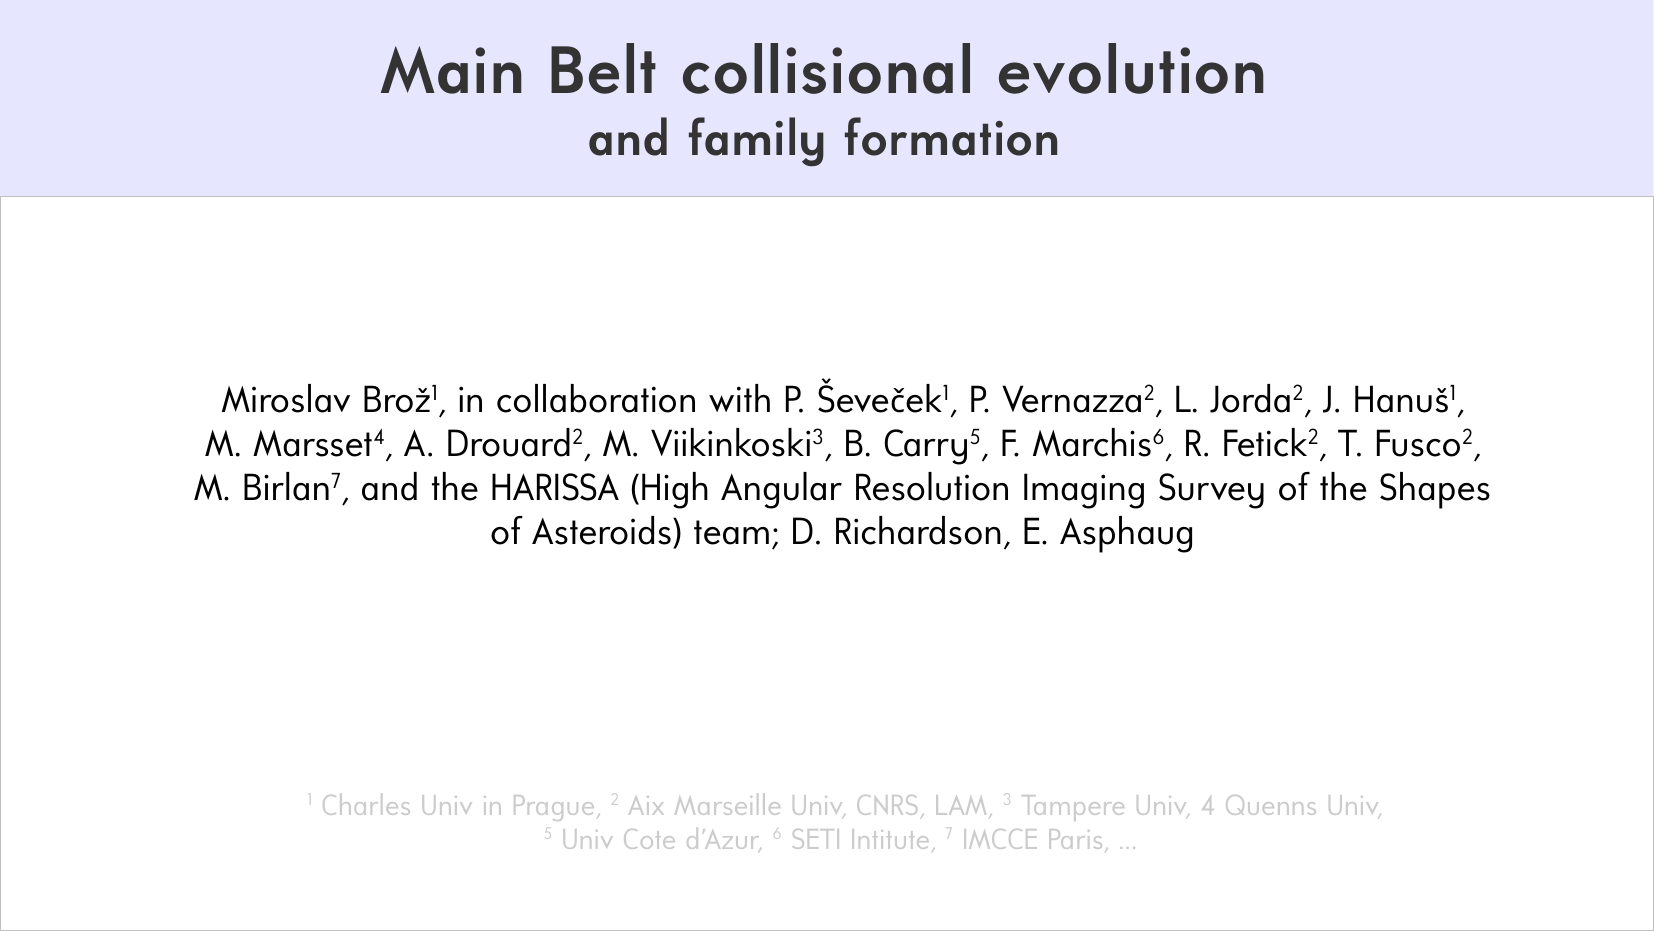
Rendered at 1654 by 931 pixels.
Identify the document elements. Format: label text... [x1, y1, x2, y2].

title Main Belt collisional evolution and family formation [75, 0, 1575, 220]
text_box Miroslav Brož1, in collaboration with P. Ševeček1, P. Vernazza2, L. Jorda2, J. Hanuš1, M. Marsset4, A. Drouard2, M. Viikinkoski3, B. Carry5, F. Marchis6, R. Fetick2, T. Fusco2, M. Birlan7, and the HARISSA (High Angular Resolution Imaging Survey of the Shapes of Asteroids) team; D. Richardson, E. Asphaug [149, 369, 1537, 561]
text_box 1 Charles Univ in Prague, 2 Aix Marseille Univ, CNRS, LAM, 3 Tampere Univ, 4 Quenns Univ, 5 Univ Cote d’Azur, 6 SETI Intitute, 7 IMCCE Paris, ... [292, 780, 1399, 881]
